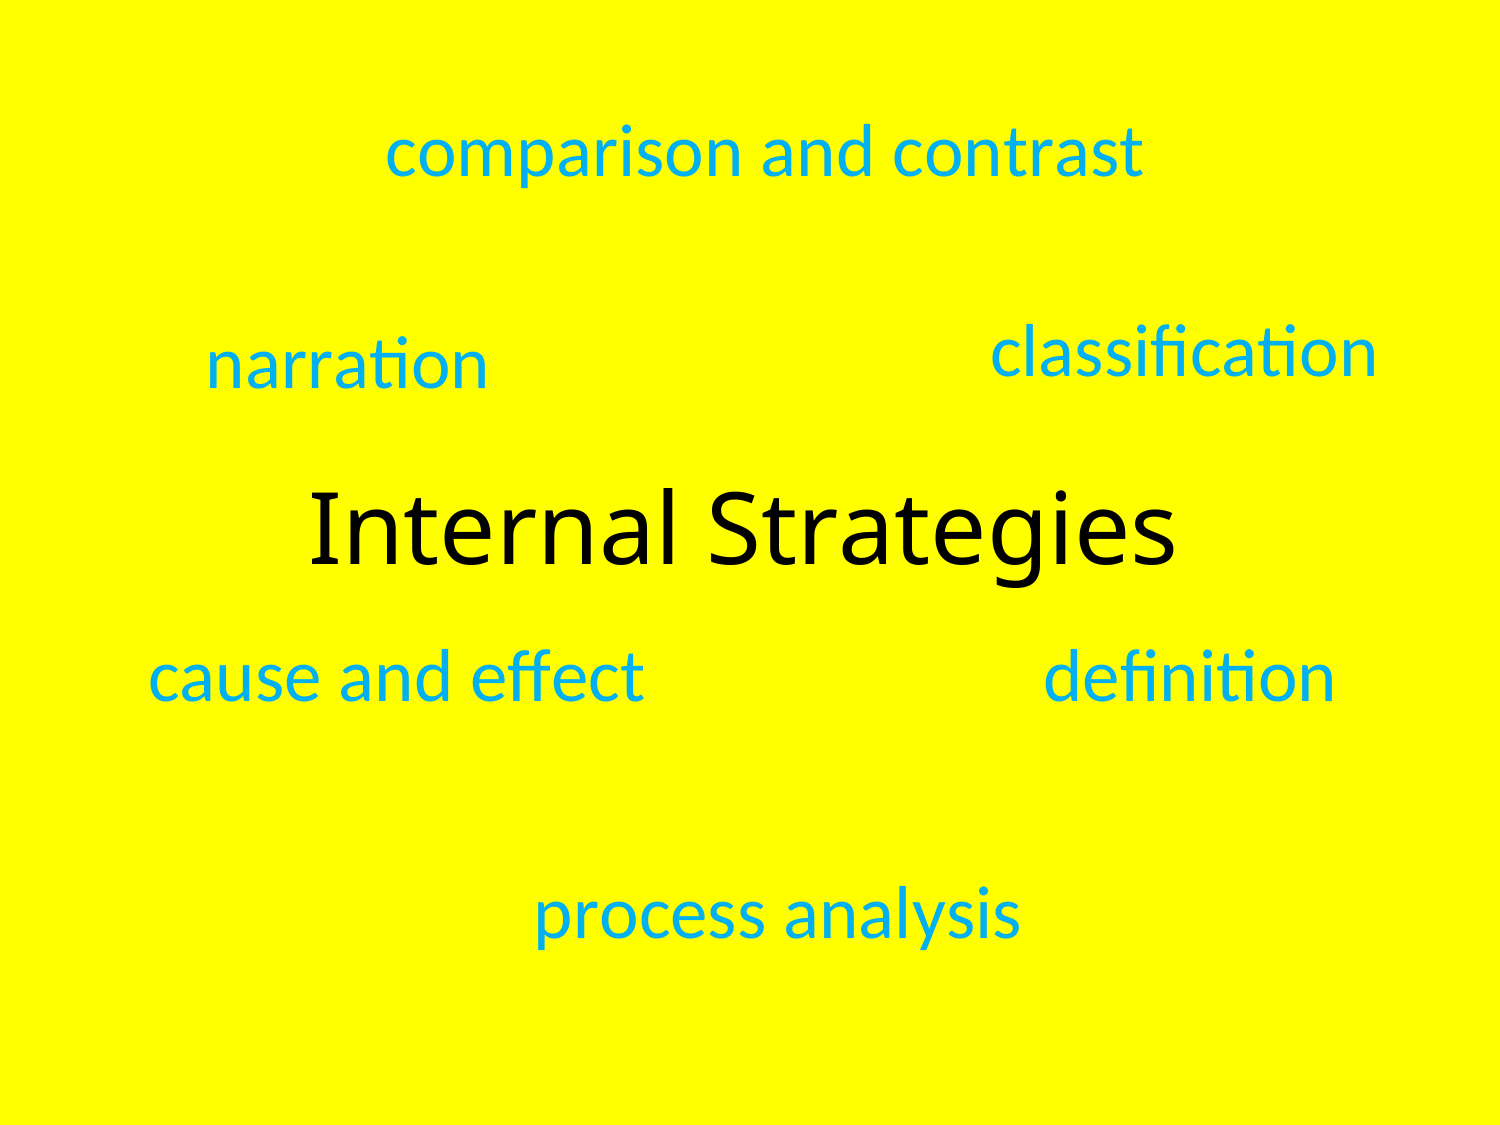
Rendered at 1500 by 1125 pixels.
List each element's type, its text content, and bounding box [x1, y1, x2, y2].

text_box classification [975, 312, 1394, 404]
text_box Internal Strategies [137, 450, 1351, 602]
text_box cause and effect [133, 637, 662, 729]
text_box narration [190, 324, 506, 416]
text_box process analysis [519, 875, 1038, 966]
text_box definition [1028, 637, 1353, 729]
text_box comparison and contrast [370, 112, 1161, 204]
